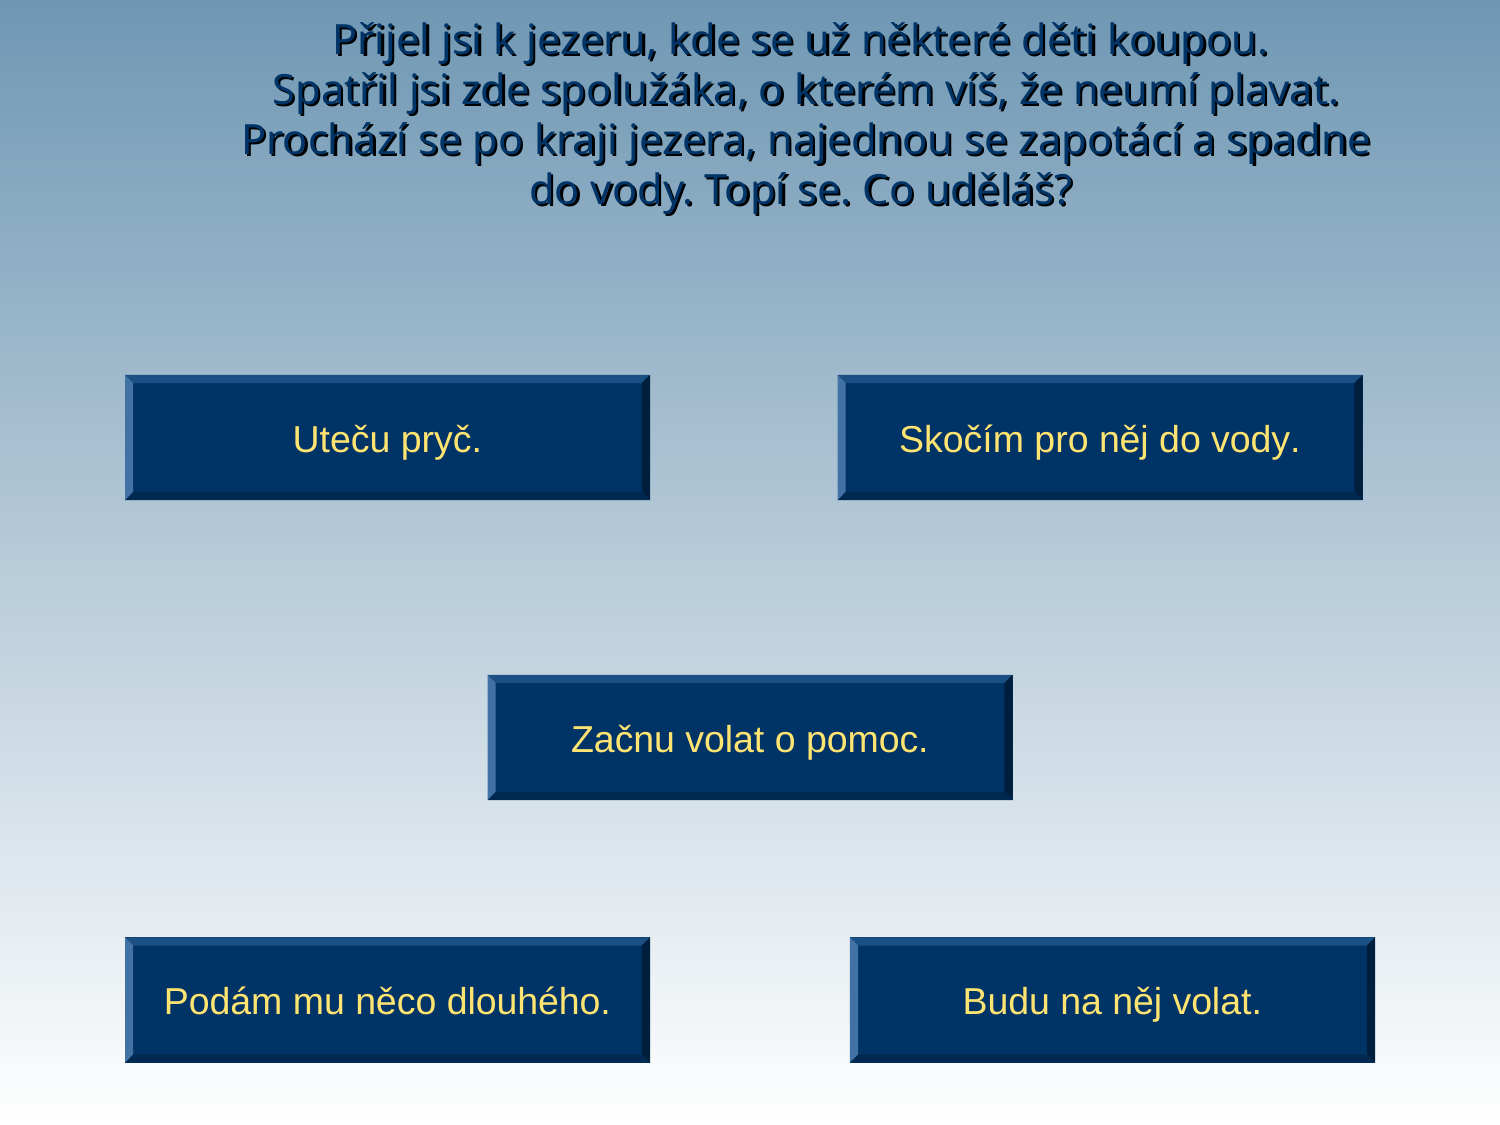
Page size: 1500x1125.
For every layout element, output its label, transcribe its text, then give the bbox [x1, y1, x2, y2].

text_box V ČR a na Slovensku. [126, 937, 649, 946]
title ŠPATNĚ! [851, 937, 1374, 946]
text_box V USA. [488, 674, 1012, 684]
text_box Všude ve světě. [838, 374, 1362, 384]
text_box V Evropské unii. [126, 374, 650, 384]
text_box Budu na něj volat. [859, 946, 1366, 1054]
title Přijel jsi k jezeru, kde se už některé děti koupou. Spatřil jsi zde spolužáka, o kterém víš, že neumí plavat. Prochází se po kraji jezera, najednou se zapotácí a spadne do vody. Topí se. Co uděláš? [199, 4, 1413, 221]
text_box Začnu volat o pomoc. [496, 684, 1004, 791]
text_box Skočím pro něj do vody. [846, 384, 1354, 491]
text_box Podám mu něco dlouhého. [134, 946, 641, 1054]
text_box Uteču pryč. [134, 384, 641, 491]
